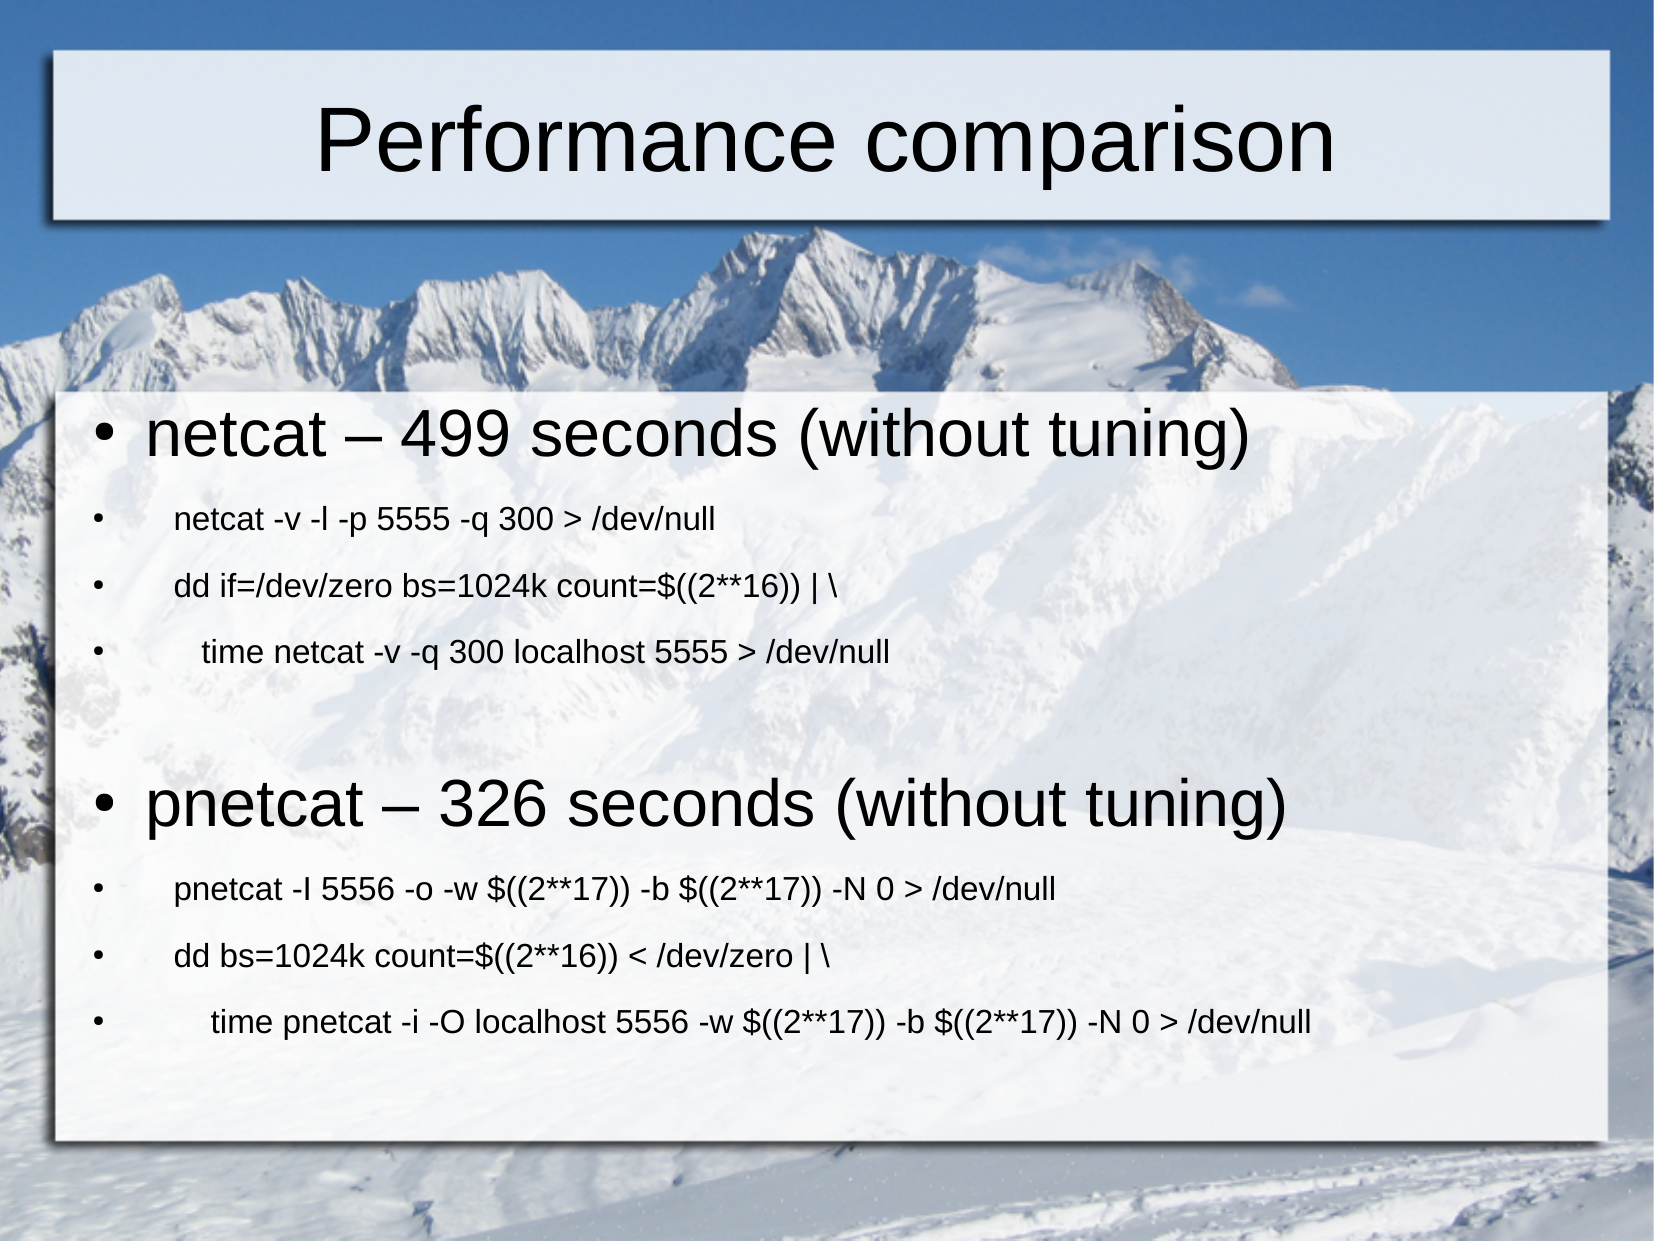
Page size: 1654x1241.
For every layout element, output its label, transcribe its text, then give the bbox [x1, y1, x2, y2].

list netcat – 499 seconds (without tuning) netcat -v -l -p 5555 -q 300 > /dev/null dd if=/dev/zero bs=1024k count=$((2**16)) | \ time netcat -v -q 300 localhost 5555 > /dev/null pnetcat – 326 seconds (without tuning) pnetcat -I 5556 -o -w $((2**17)) -b $((2**17)) -N 0 > /dev/null dd bs=1024k count=$((2**16)) < /dev/zero | \ time pnetcat -i -O localhost 5556 -w $((2**17)) -b $((2**17)) -N 0 > /dev/null [75, 396, 1571, 1201]
title Performance comparison [59, 68, 1595, 212]
picture [0, 0, 1654, 1241]
